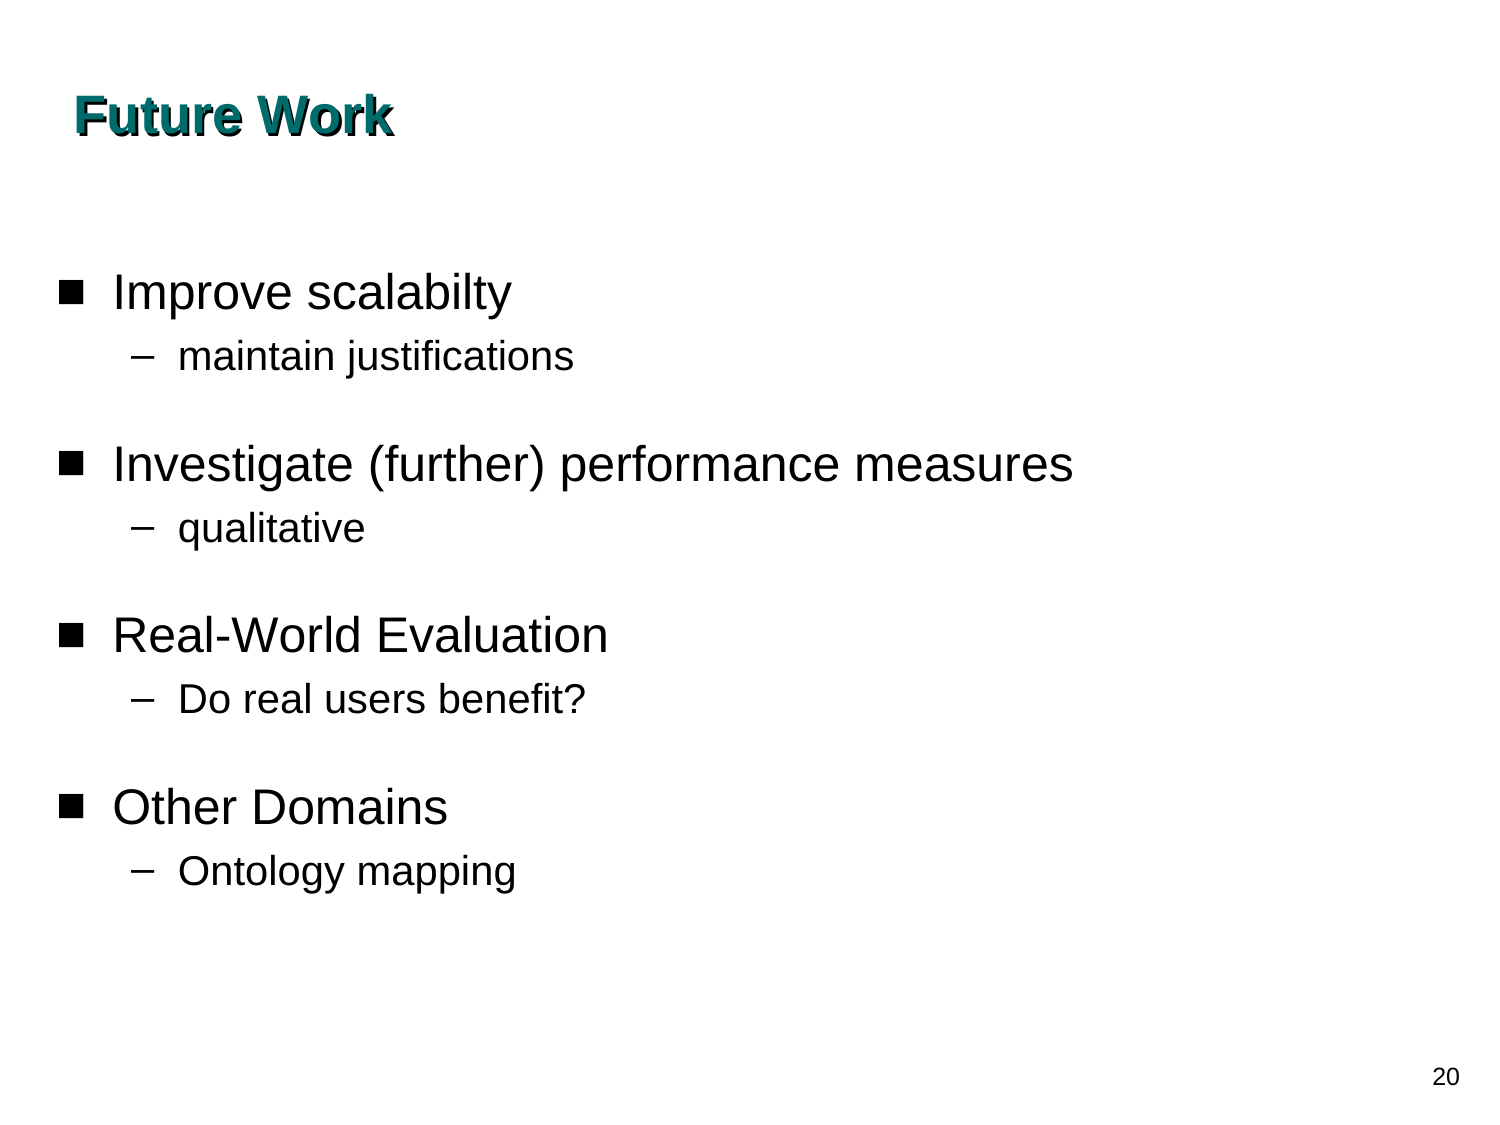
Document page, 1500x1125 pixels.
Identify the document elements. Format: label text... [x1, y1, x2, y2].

title Future Work [59, 9, 1447, 215]
list Improve scalabilty maintain justifications Investigate (further) performance measures qualitative Real-World Evaluation Do real users benefit? Other Domains Ontology mapping [56, 259, 1444, 1003]
